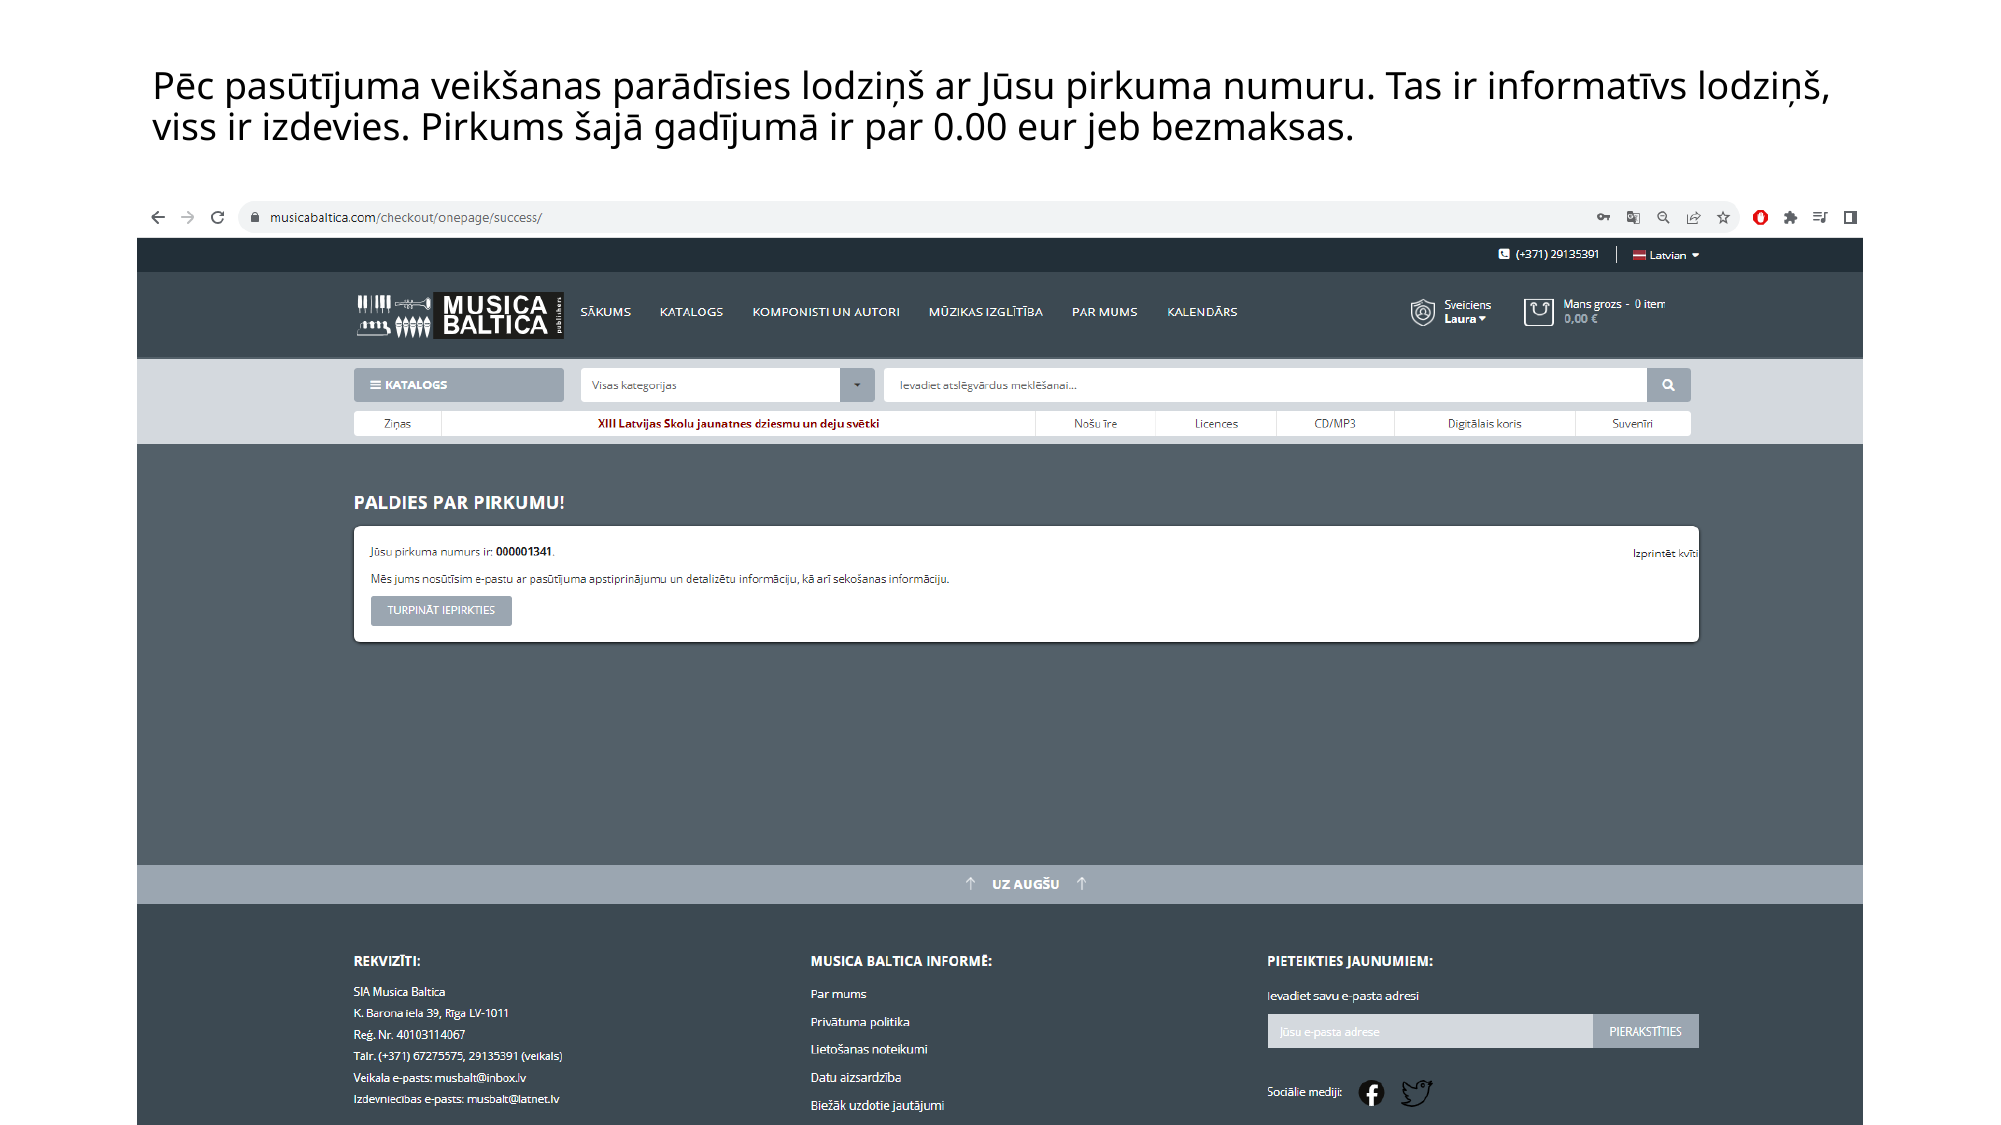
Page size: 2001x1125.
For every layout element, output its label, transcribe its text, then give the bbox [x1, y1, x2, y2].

picture [137, 200, 1863, 1125]
title Pēc pasūtījuma veikšanas parādīsies lodziņš ar Jūsu pirkuma numuru. Tas ir informatīvs lodziņš, viss ir izdevies. Pirkums šajā gadījumā ir par 0.00 eur jeb bezmaksas. [137, 59, 1863, 156]
